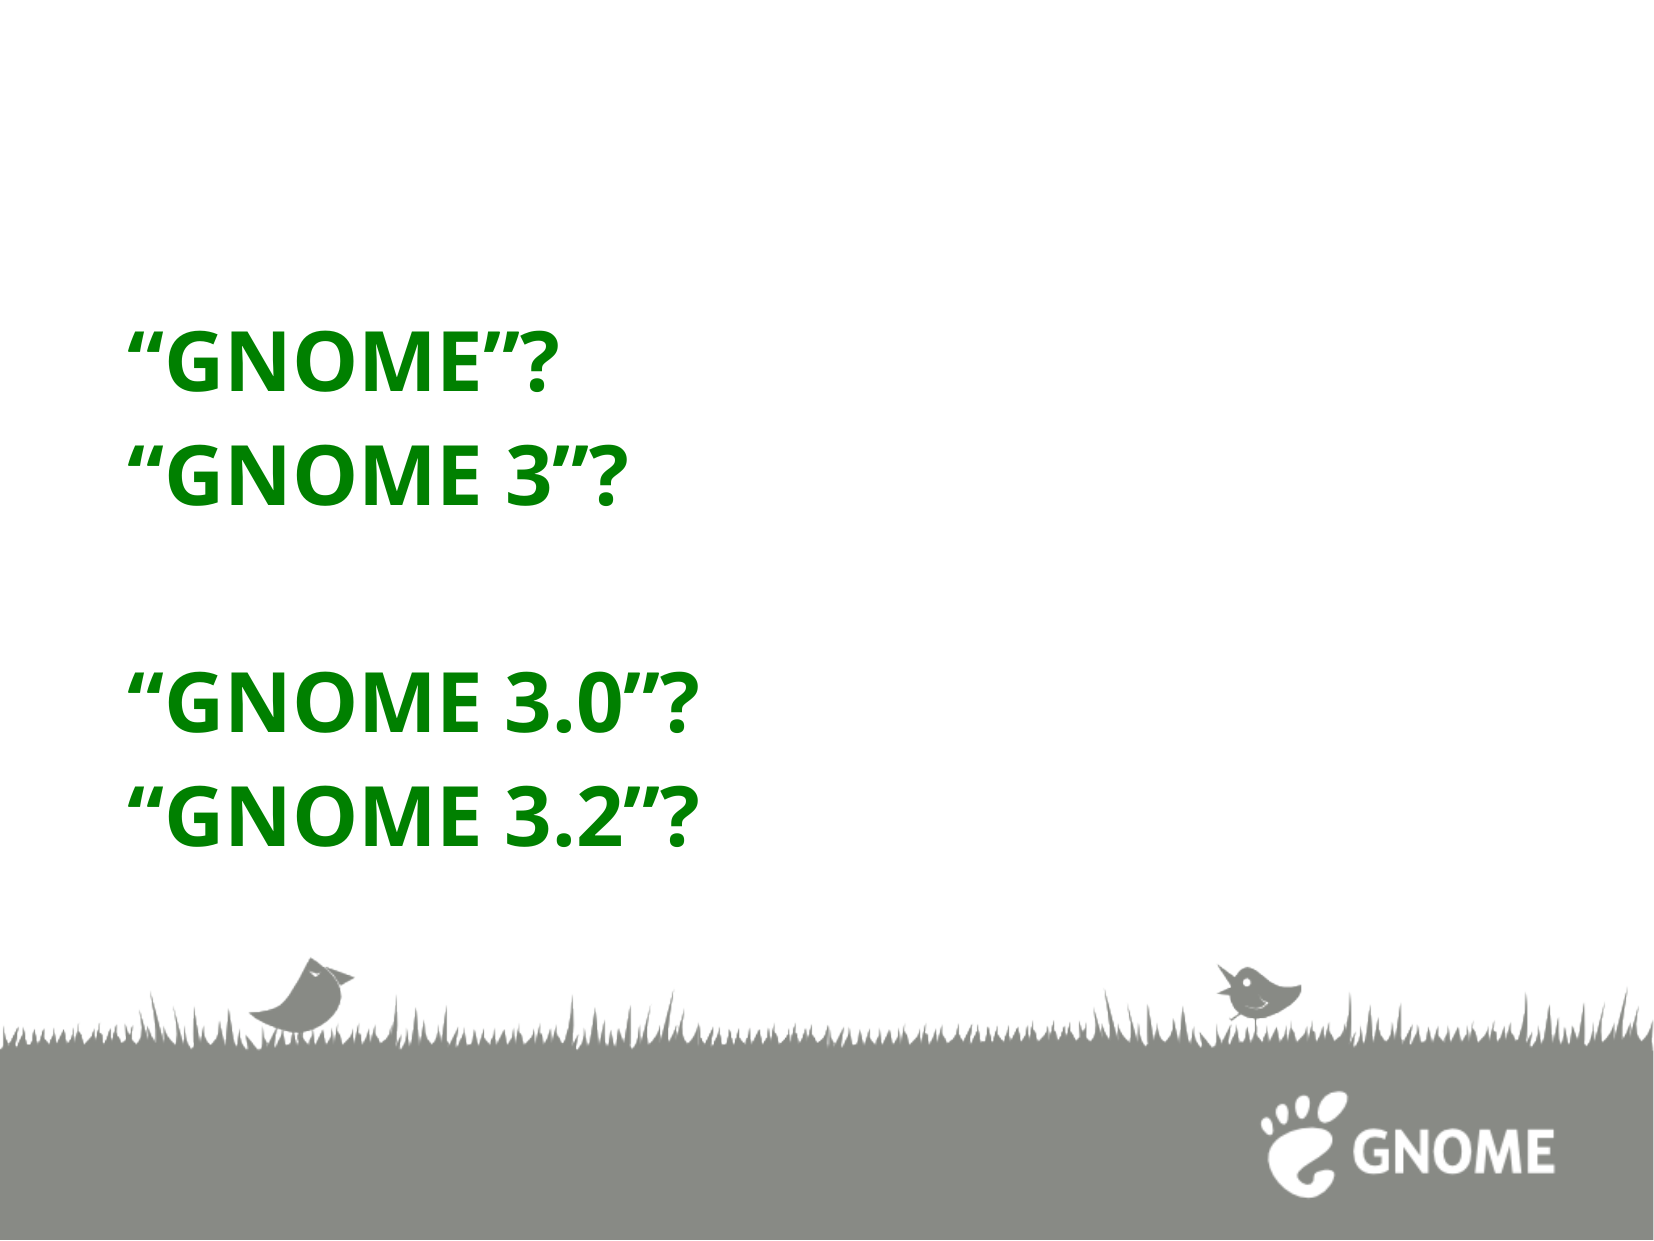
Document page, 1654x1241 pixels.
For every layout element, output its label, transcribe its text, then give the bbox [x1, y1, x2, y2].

picture [0, 0, 1654, 1241]
text_box “GNOME”? “GNOME 3”? “GNOME 3.0”? “GNOME 3.2”? [112, 295, 1351, 796]
